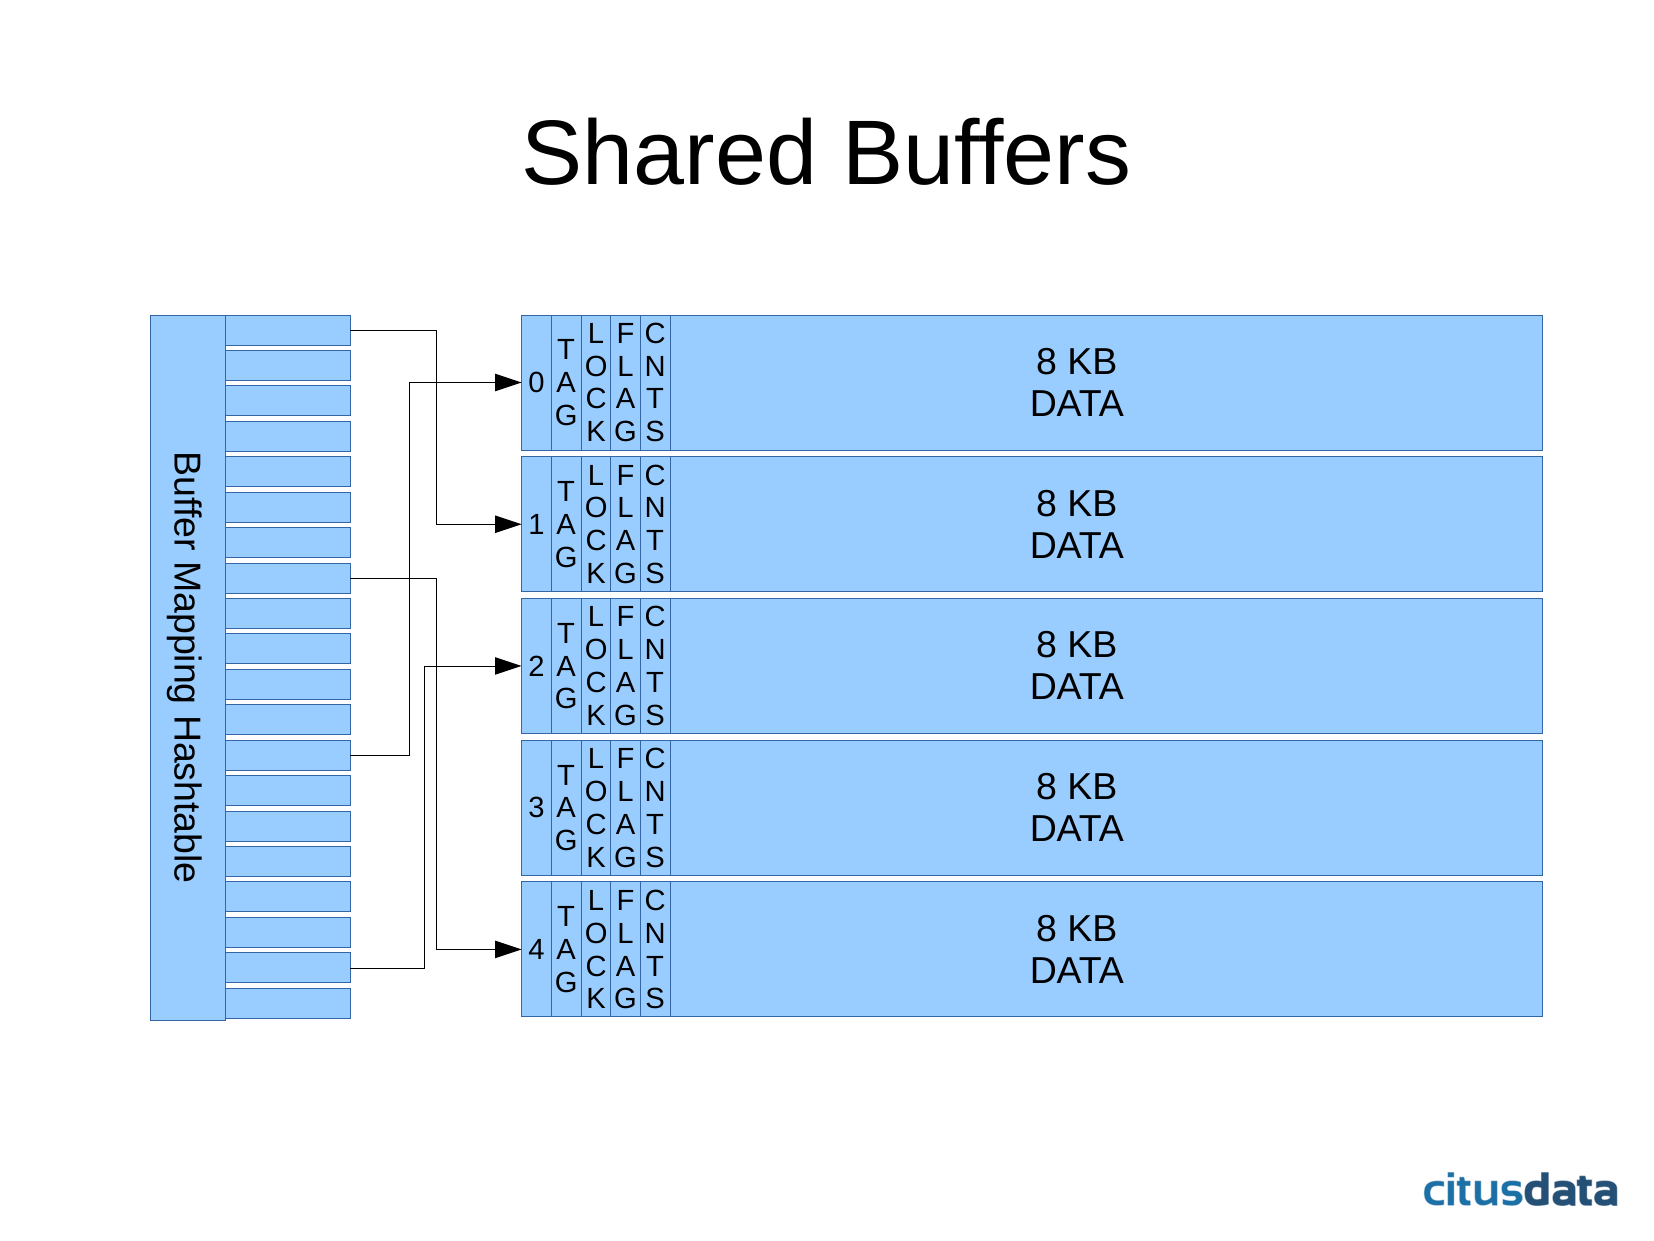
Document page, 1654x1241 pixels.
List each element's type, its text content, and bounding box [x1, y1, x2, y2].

text_box [225, 385, 351, 416]
text_box [225, 669, 351, 700]
text_box C N T S [640, 881, 671, 1017]
text_box F L A G [610, 740, 640, 876]
text_box T A G [552, 881, 581, 1017]
text_box 0 [521, 315, 552, 451]
text_box 8 KB DATA [671, 315, 1543, 451]
text_box Buffer Mapping Hashtable [150, 315, 226, 1021]
text_box 4 [521, 881, 552, 1017]
text_box [225, 881, 351, 912]
text_box 3 [521, 740, 552, 876]
text_box [225, 704, 351, 735]
text_box T A G [552, 315, 581, 451]
text_box [225, 492, 351, 523]
picture [1420, 1167, 1622, 1209]
text_box [225, 456, 351, 487]
text_box F L A G [610, 315, 640, 451]
text_box C N T S [640, 456, 671, 592]
text_box F L A G [610, 598, 640, 734]
text_box T A G [552, 740, 581, 876]
text_box [225, 350, 351, 381]
text_box [225, 988, 351, 1019]
text_box 1 [521, 456, 552, 592]
text_box [225, 421, 351, 452]
text_box [225, 598, 351, 629]
text_box 2 [521, 598, 552, 734]
text_box 8 KB DATA [671, 598, 1543, 734]
text_box F L A G [610, 881, 640, 1017]
text_box F L A G [610, 456, 640, 592]
text_box 8 KB DATA [671, 740, 1543, 876]
text_box [225, 633, 351, 664]
text_box [225, 811, 351, 842]
text_box [225, 846, 351, 877]
text_box L O C K [581, 456, 610, 592]
text_box 8 KB DATA [671, 881, 1543, 1017]
text_box L O C K [581, 315, 610, 451]
text_box L O C K [581, 881, 610, 1017]
text_box C N T S [640, 740, 671, 876]
text_box T A G [552, 598, 581, 734]
text_box [225, 952, 351, 983]
text_box T A G [552, 456, 581, 592]
text_box L O C K [581, 598, 610, 734]
text_box [225, 917, 351, 948]
title Shared Buffers [82, 49, 1571, 257]
text_box [225, 563, 351, 594]
text_box L O C K [581, 740, 610, 876]
text_box C N T S [640, 598, 671, 734]
text_box [225, 315, 351, 346]
text_box C N T S [640, 315, 671, 451]
text_box [225, 527, 351, 558]
text_box [225, 740, 351, 771]
text_box 8 KB DATA [671, 456, 1543, 592]
text_box [225, 775, 351, 806]
